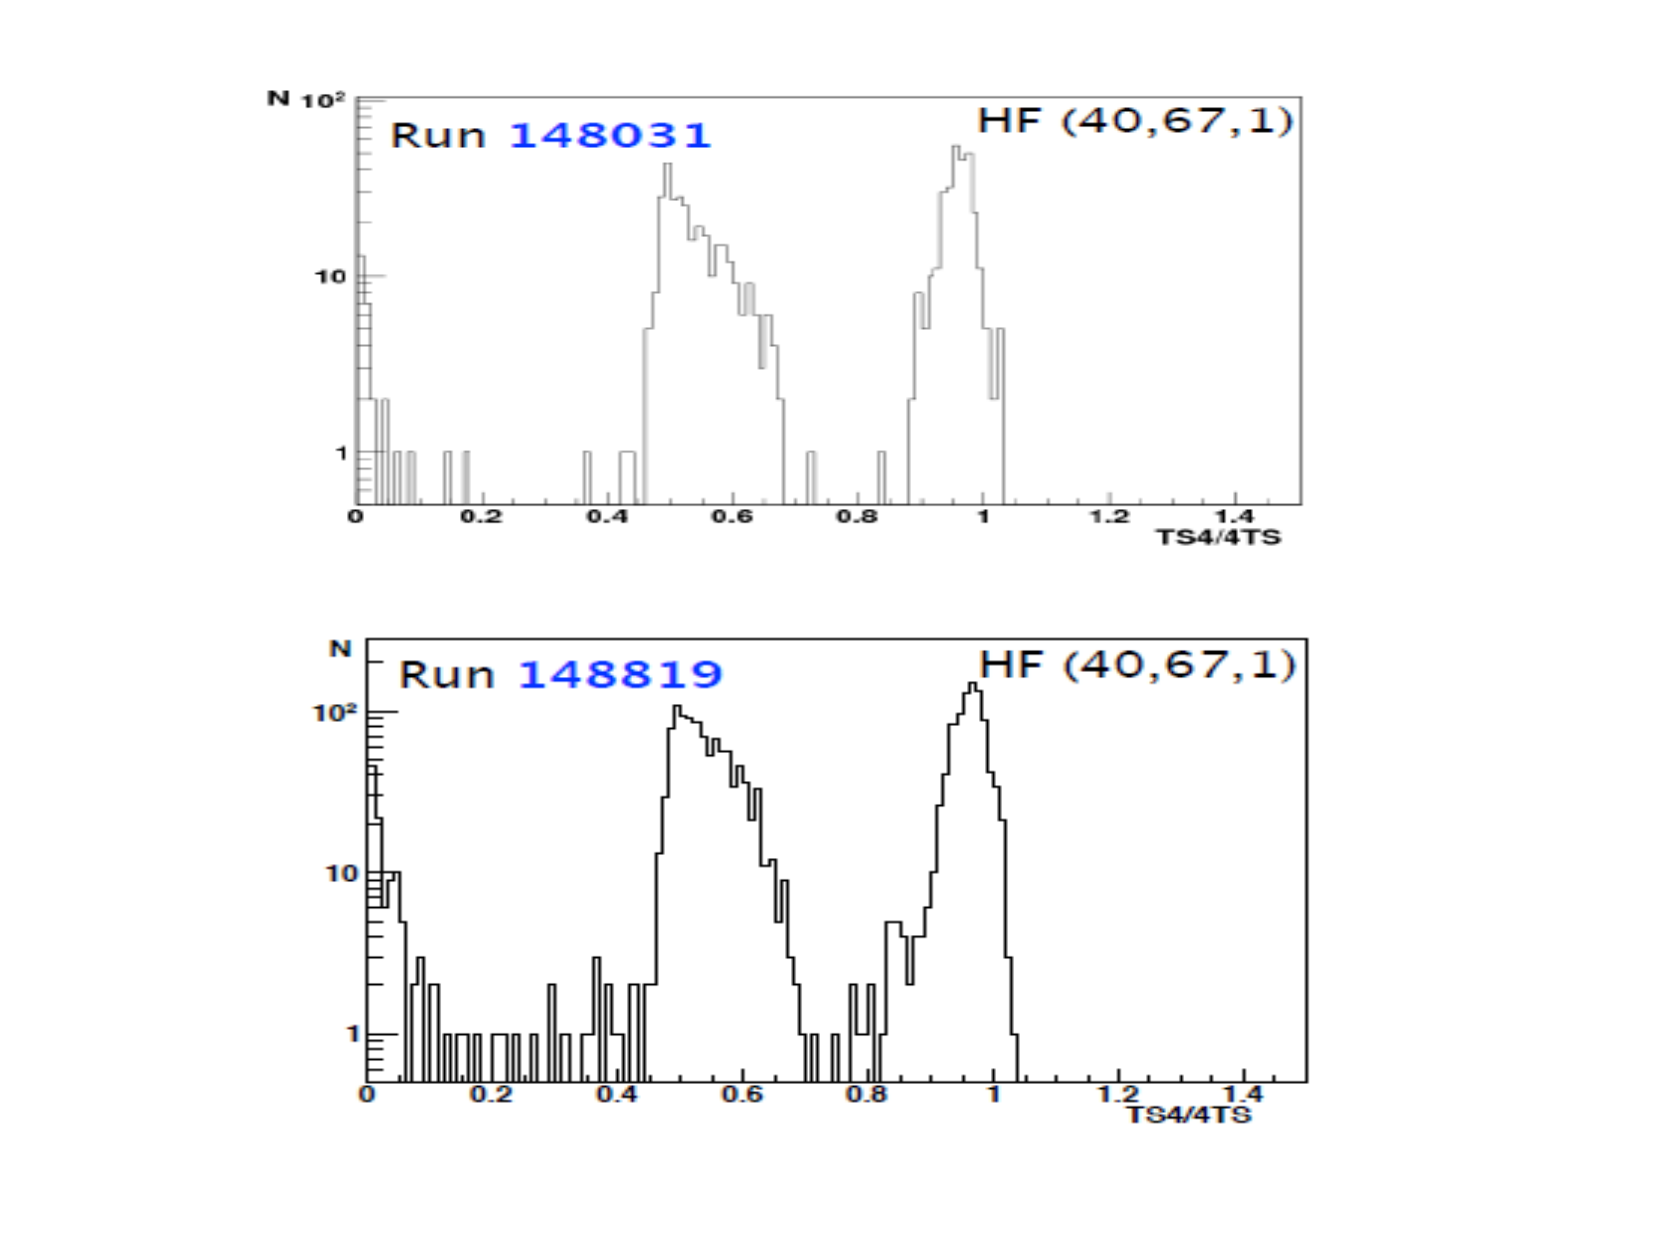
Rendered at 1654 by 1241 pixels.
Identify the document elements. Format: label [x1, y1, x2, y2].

picture [262, 599, 1351, 1163]
picture [242, 74, 1351, 563]
